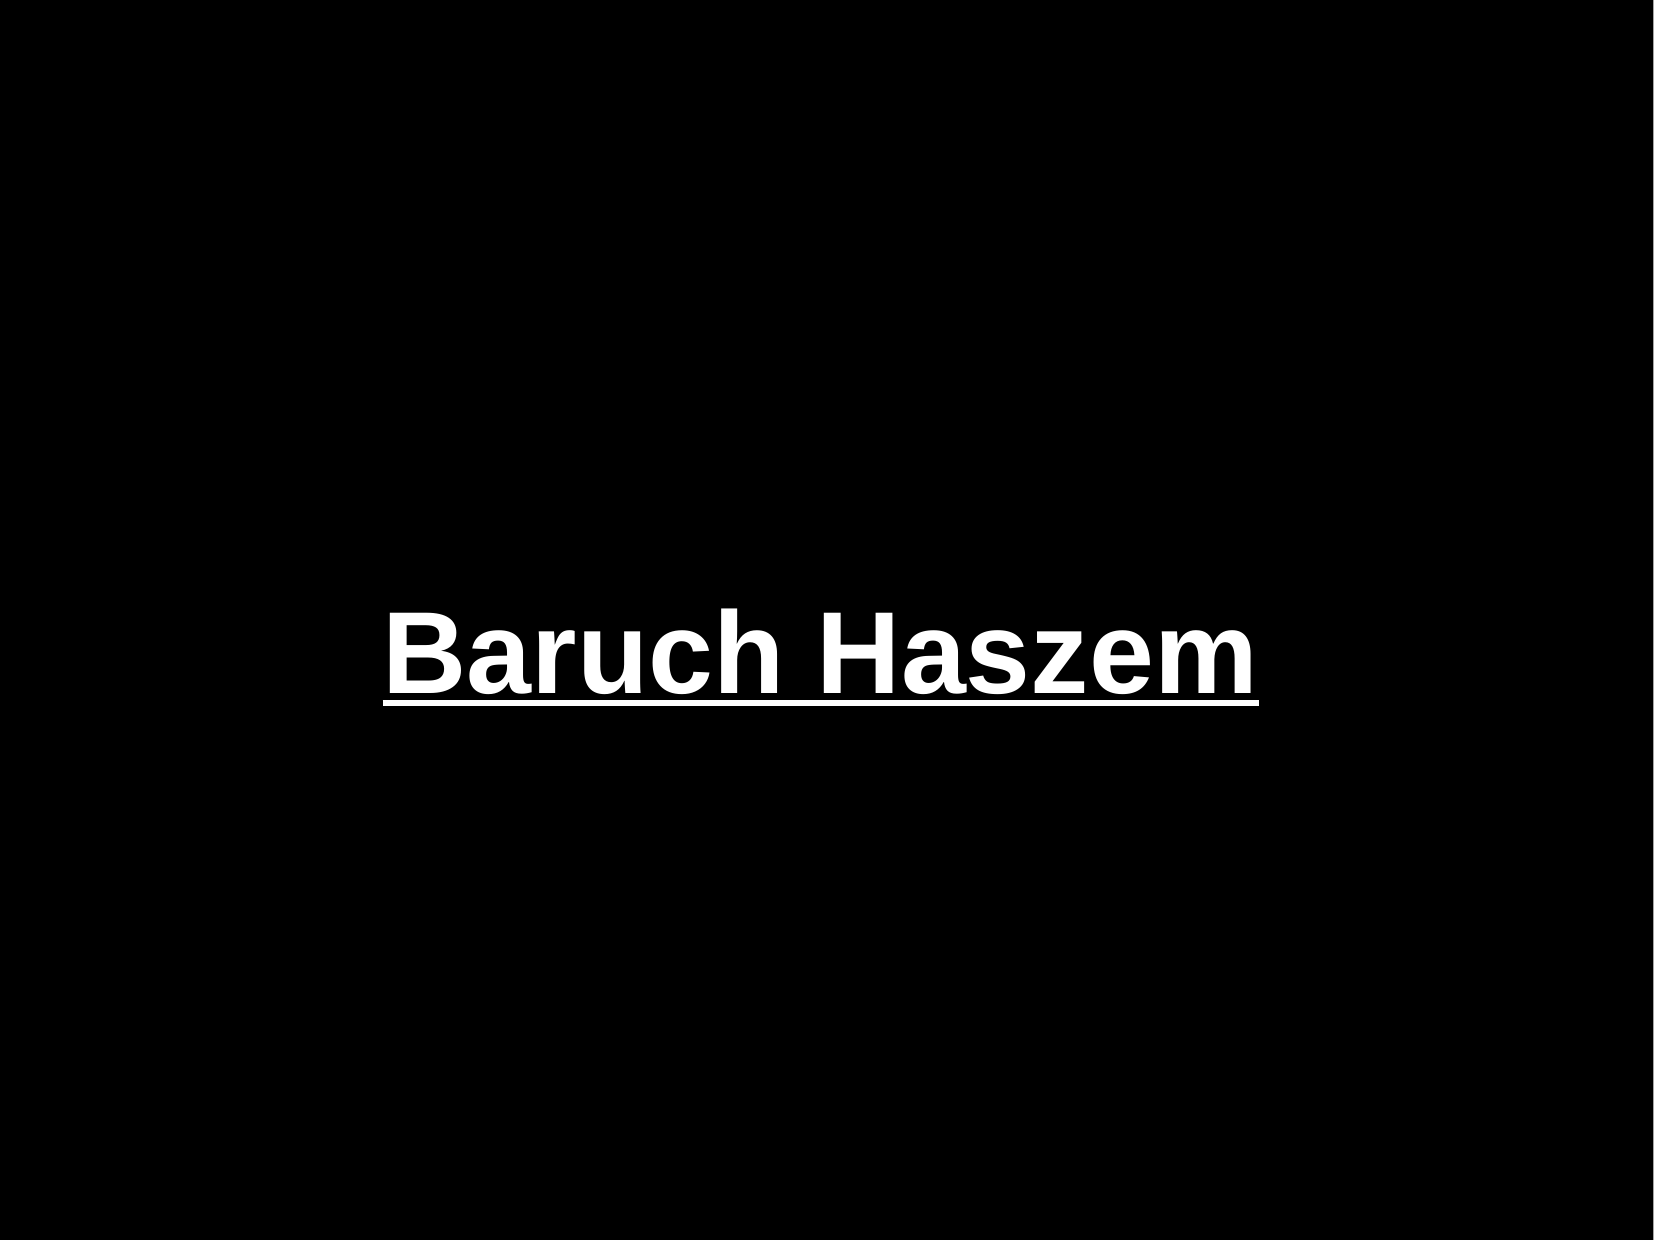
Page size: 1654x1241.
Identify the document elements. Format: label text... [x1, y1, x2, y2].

subtitle Baruch Haszem [0, 0, 1642, 1241]
